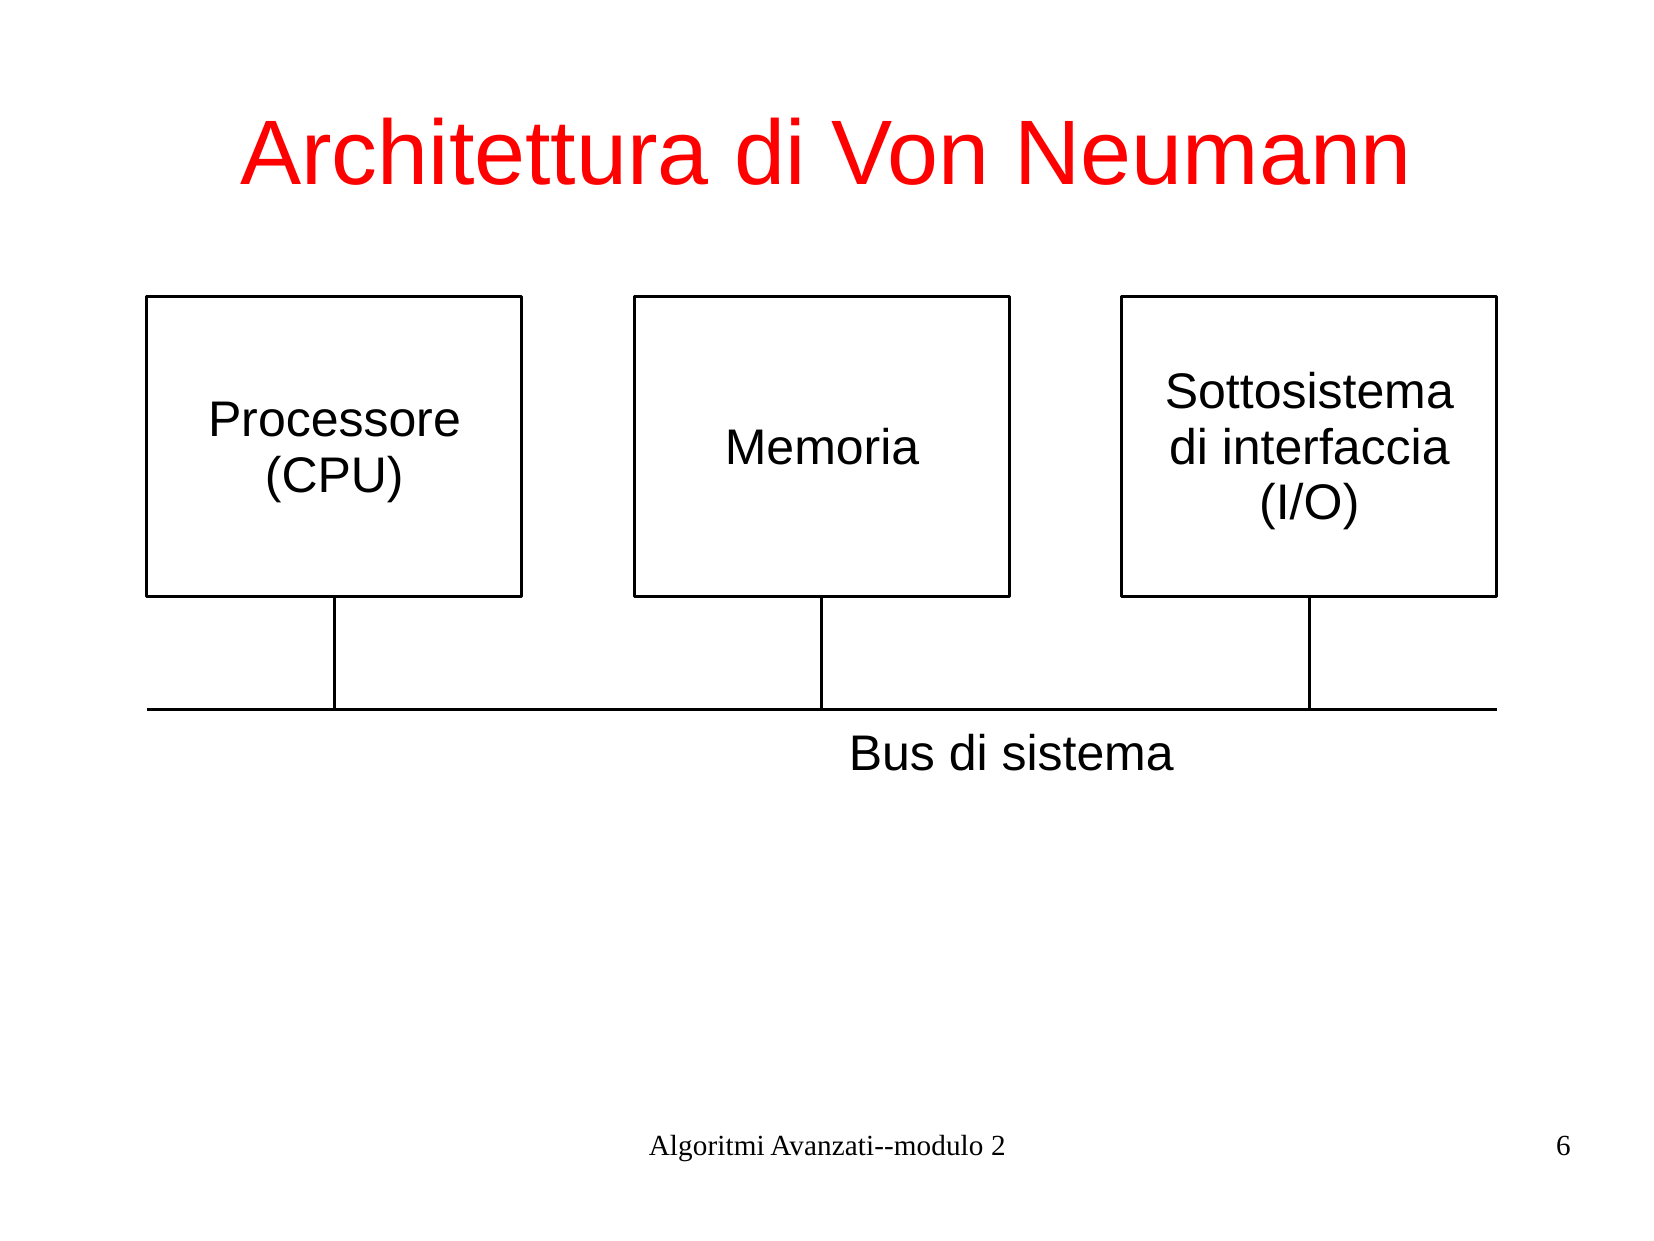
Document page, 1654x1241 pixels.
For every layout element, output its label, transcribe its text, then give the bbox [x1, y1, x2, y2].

text_box Processore (CPU) [146, 296, 522, 597]
title Architettura di Von Neumann [82, 49, 1571, 257]
text_box Sottosistema di interfaccia (I/O) [1121, 296, 1497, 597]
text_box Memoria [634, 296, 1010, 597]
text_box Bus di sistema [834, 717, 1190, 789]
